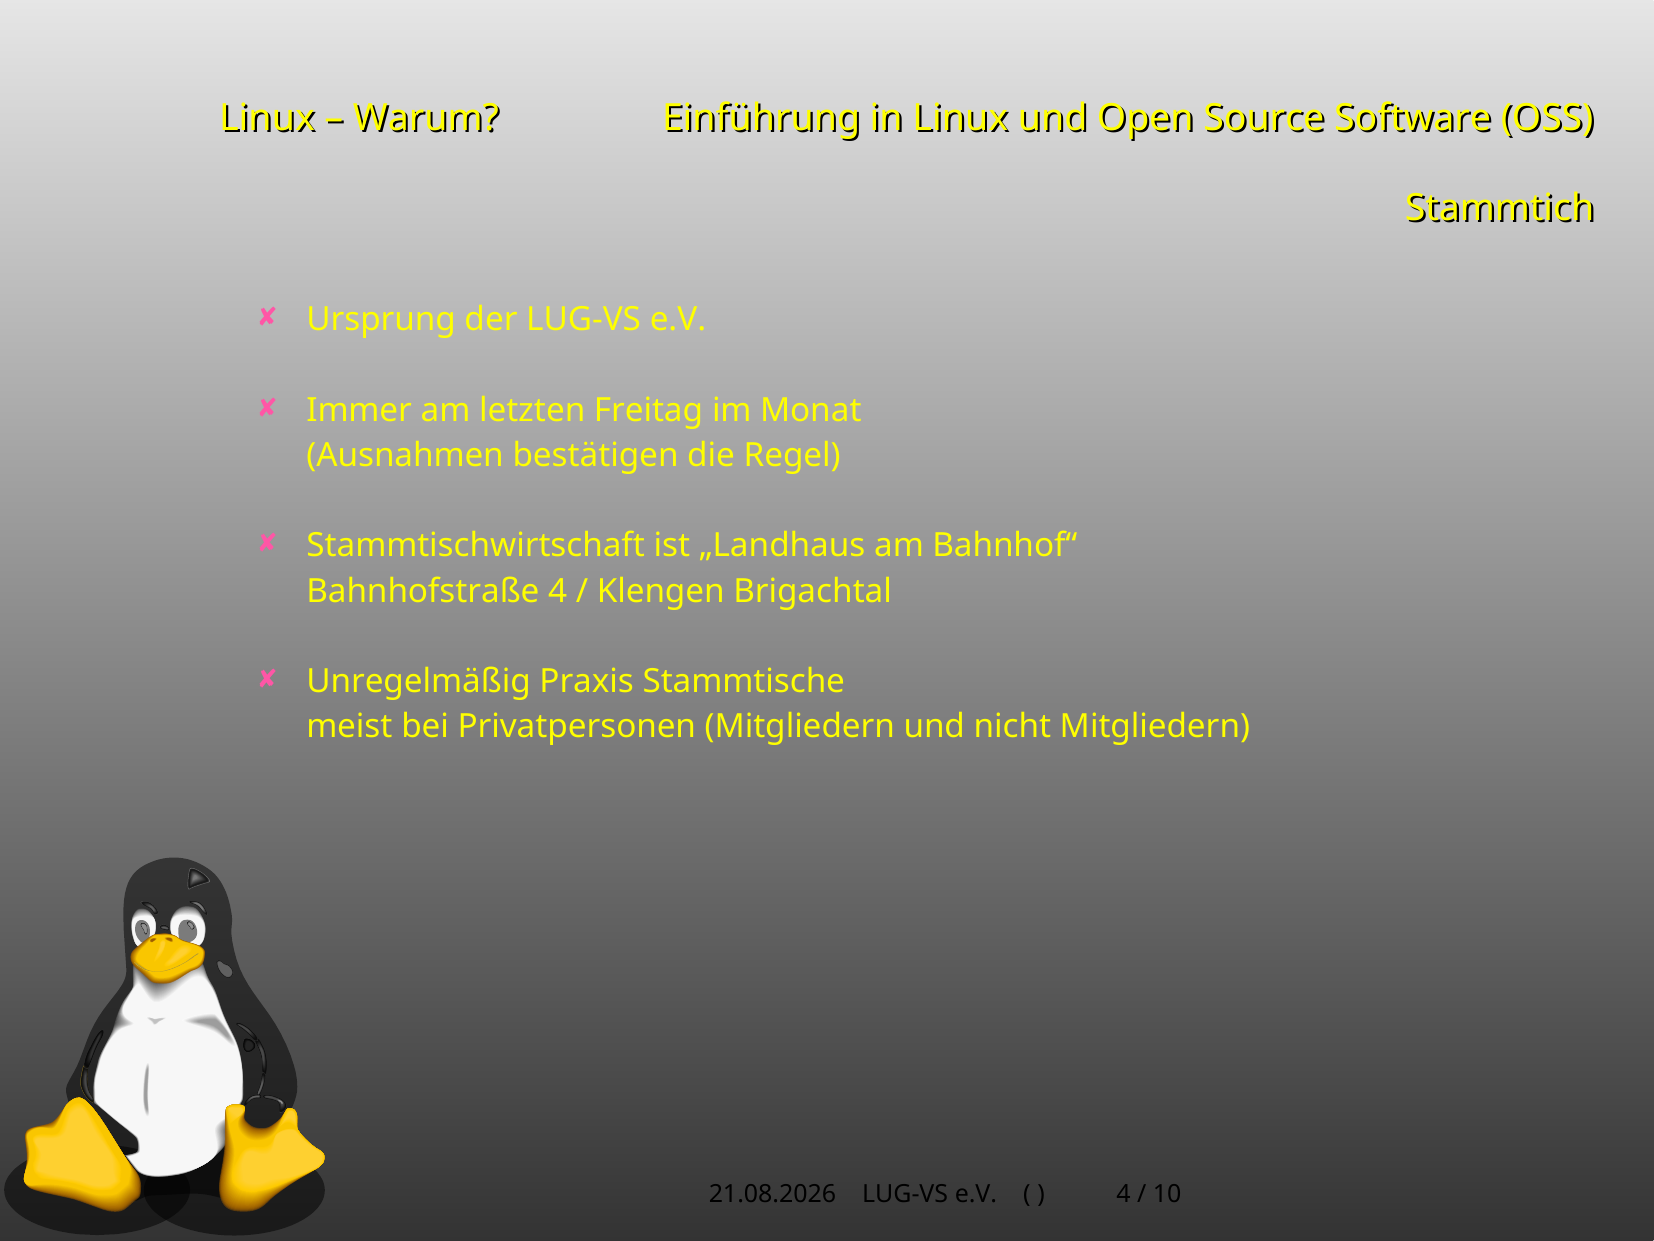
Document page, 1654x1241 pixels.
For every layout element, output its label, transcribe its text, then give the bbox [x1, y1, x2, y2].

title Linux – Warum? Einführung in Linux und Open Source Software (OSS) Stammtich [167, 58, 1595, 266]
list Ursprung der LUG-VS e.V. Immer am letzten Freitag im Monat (Ausnahmen bestätigen die Regel) Stammtischwirtschaft ist „Landhaus am Bahnhof“ Bahnhofstraße 4 / Klengen Brigachtal Unregelmäßig Praxis Stammtische meist bei Privatpersonen (Mitgliedern und nicht Mitgliedern) [259, 295, 1595, 1127]
